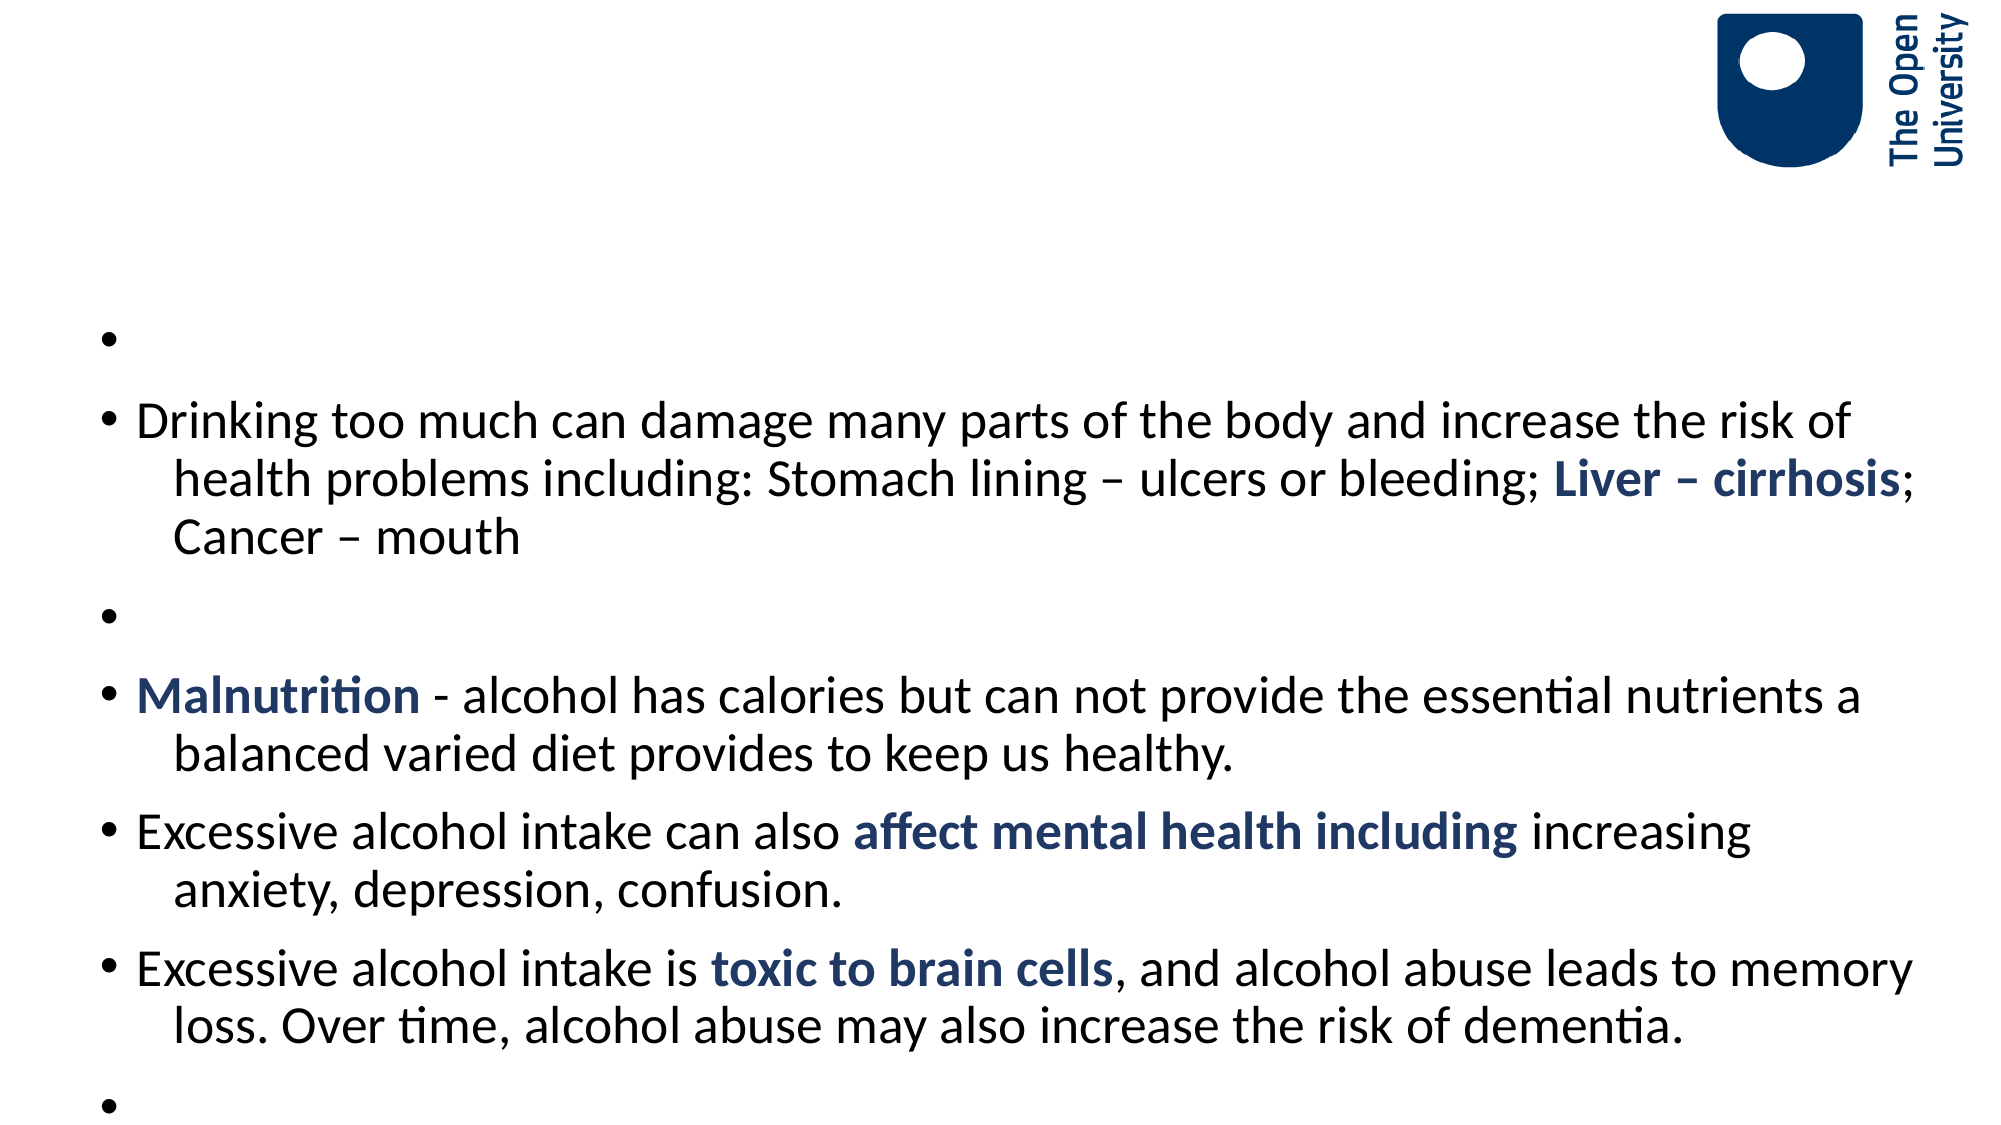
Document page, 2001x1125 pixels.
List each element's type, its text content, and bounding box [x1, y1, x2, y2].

list Drinking too much can damage many parts of the body and increase the risk of health problems including: Stomach lining – ulcers or bleeding; Liver – cirrhosis; Cancer – mouth Malnutrition - alcohol has calories but can not provide the essential nutrients a balanced varied diet provides to keep us healthy. Excessive alcohol intake can also affect mental health including increasing anxiety, depression, confusion. Excessive alcohol intake is toxic to brain cells, and alcohol abuse leads to memory loss. Over time, alcohol abuse may also increase the risk of dementia. [84, 299, 1946, 1066]
picture [1716, 10, 1971, 170]
